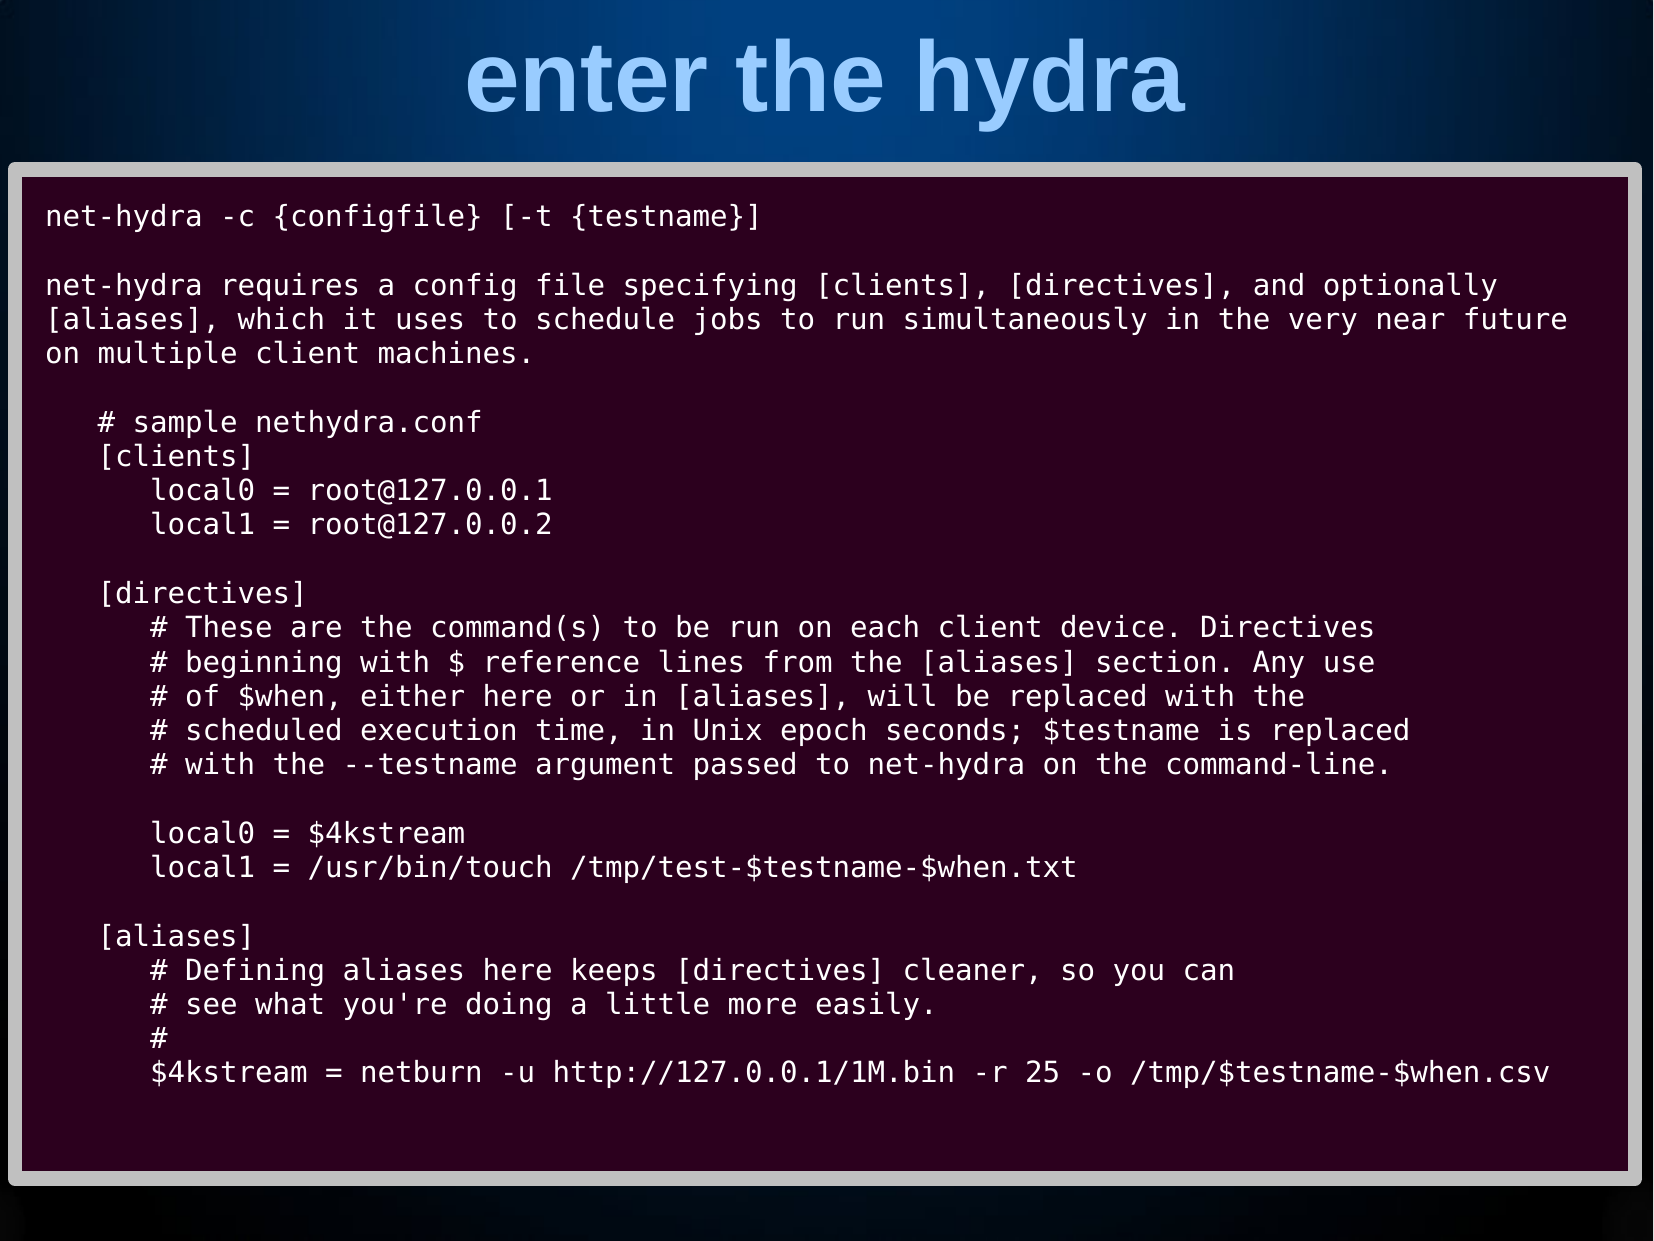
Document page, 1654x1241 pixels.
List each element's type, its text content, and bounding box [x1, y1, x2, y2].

list net-hydra -c {configfile} [-t {testname}] net-hydra requires a config file specifying [clients], [directives], and optionally [aliases], which it uses to schedule jobs to run simultaneously in the very near future on multiple client machines. # sample nethydra.conf [clients] local0 = root@127.0.0.1 local1 = root@127.0.0.2 [directives] # These are the command(s) to be run on each client device. Directives # beginning with $ reference lines from the [aliases] section. Any use # of $when, either here or in [aliases], will be replaced with the # scheduled execution time, in Unix epoch seconds; $testname is replaced # with the --testname argument passed to net-hydra on the command-line. local0 = $4kstream local1 = /usr/bin/touch /tmp/test-$testname-$when.txt [aliases] # Defining aliases here keeps [directives] cleaner, so you can # see what you're doing a little more easily. # $4kstream = netburn -u http://127.0.0.1/1M.bin -r 25 -o /tmp/$testname-$when.csv [15, 169, 1636, 1179]
title enter the hydra [0, 2, 1651, 151]
title [0, 172, 1651, 1201]
picture [0, 0, 1654, 1241]
